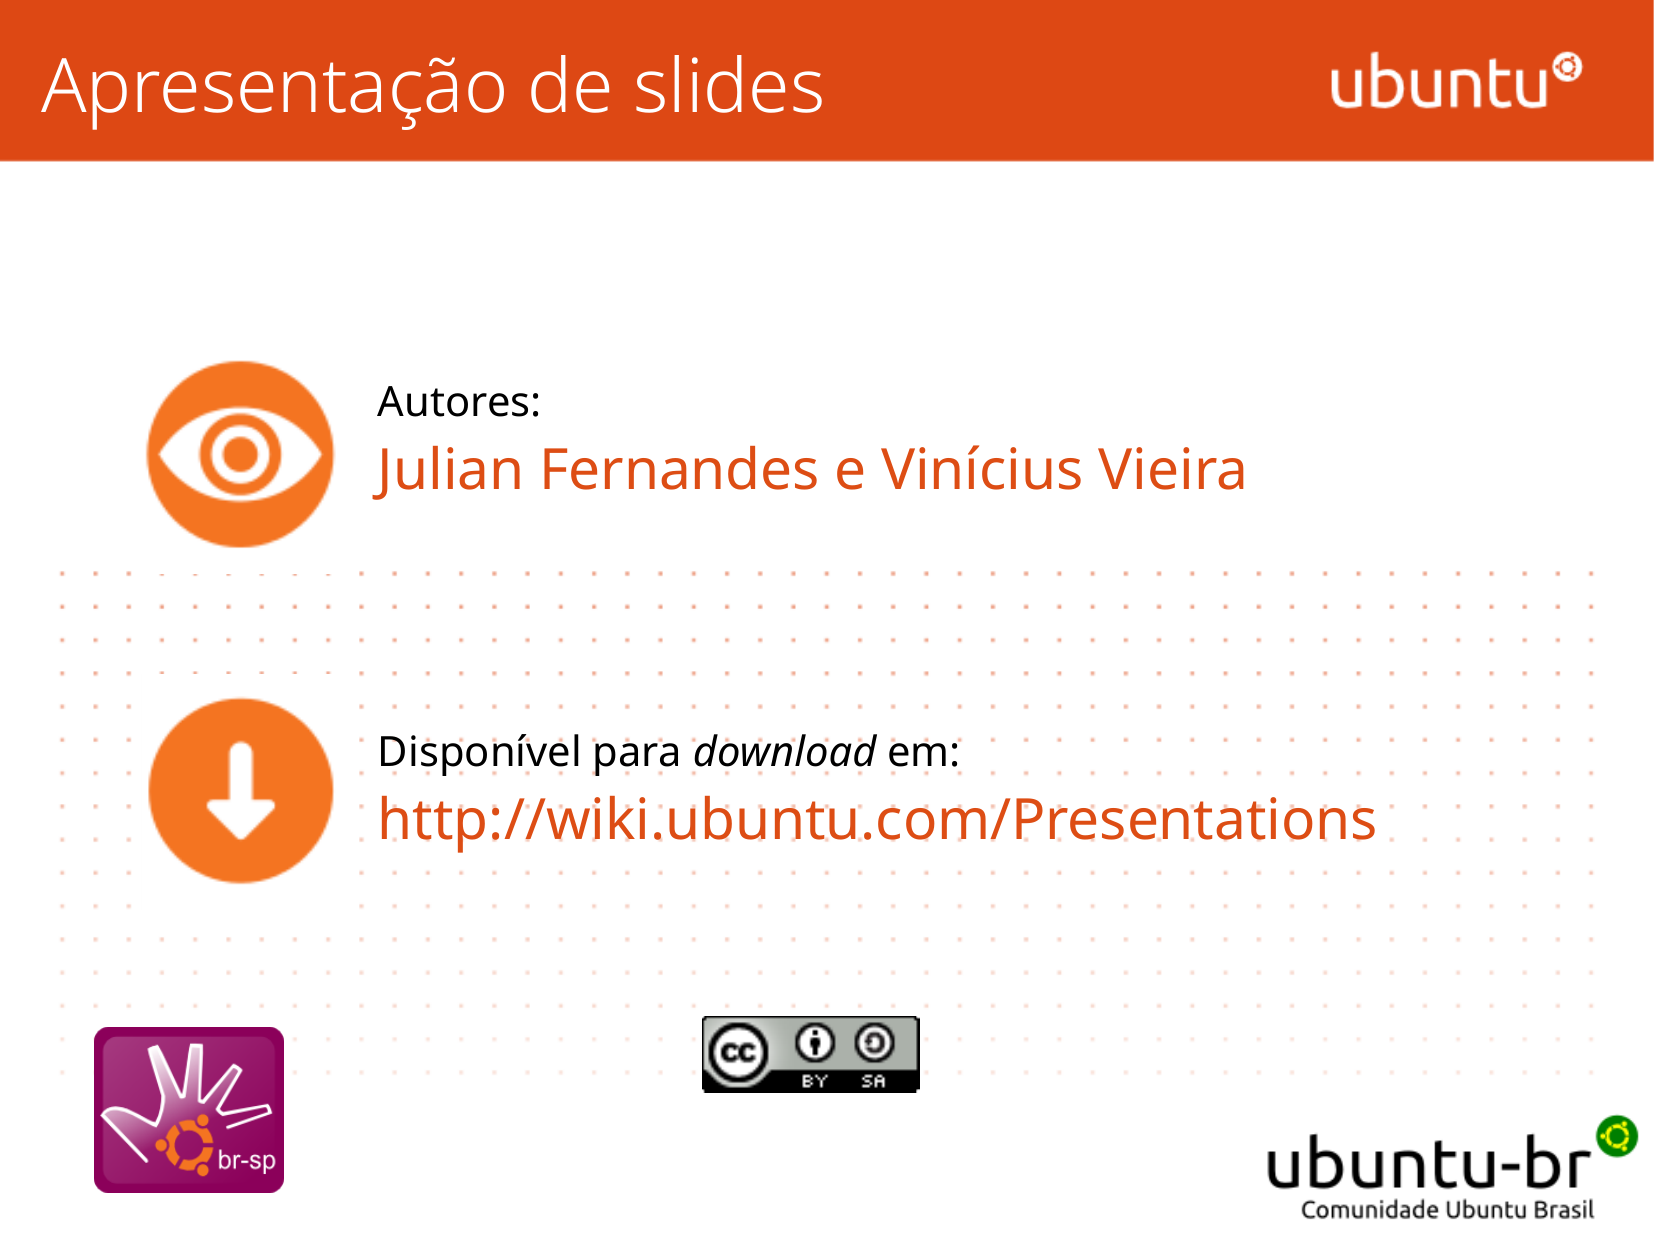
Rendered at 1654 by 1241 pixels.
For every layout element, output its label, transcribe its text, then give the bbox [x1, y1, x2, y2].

picture [0, 0, 1654, 1241]
list Autores: Julian Fernandes e Vinícius Vieira Disponível para download em: http://wiki.ubuntu.com/Presentations [377, 372, 1526, 857]
title Apresentação de slides [41, 31, 1300, 136]
